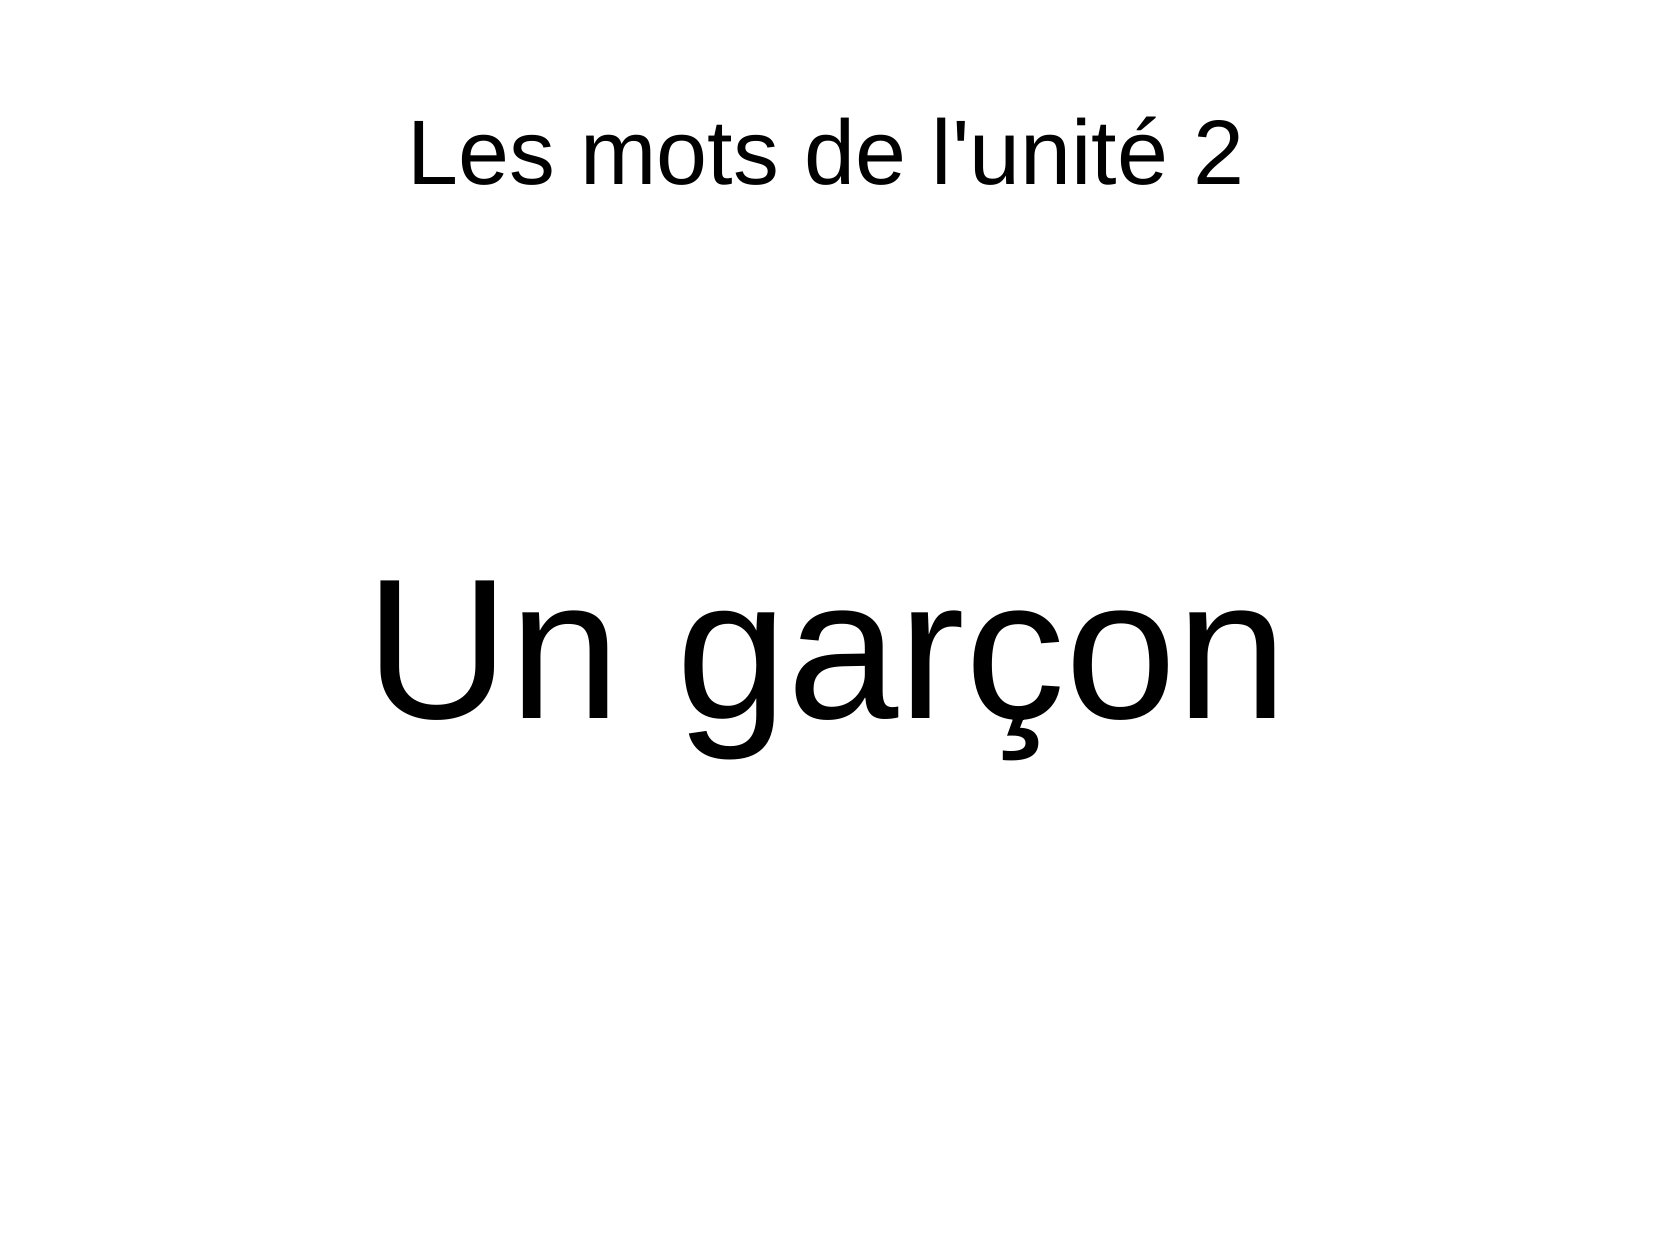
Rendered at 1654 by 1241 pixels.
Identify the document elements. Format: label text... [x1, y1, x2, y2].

subtitle Un garçon [82, 290, 1571, 1010]
title Les mots de l'unité 2 [82, 49, 1571, 257]
